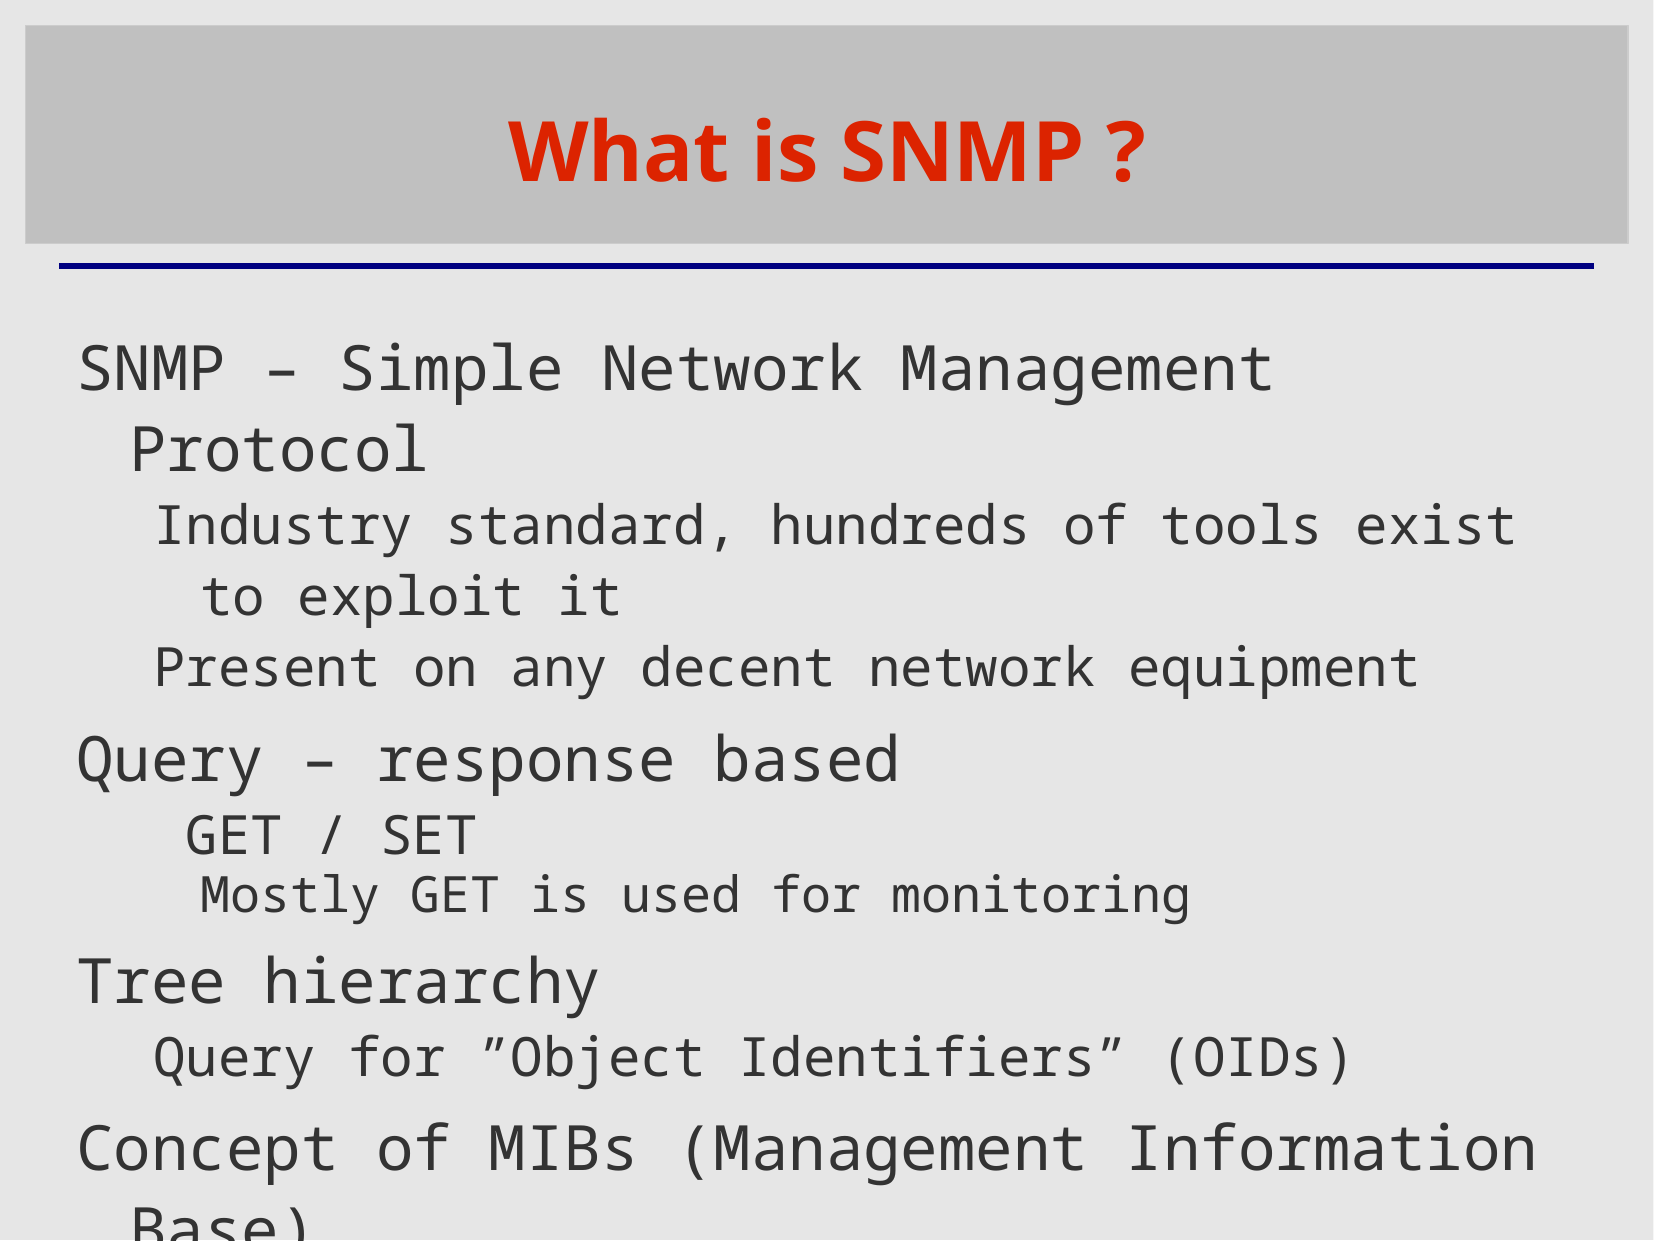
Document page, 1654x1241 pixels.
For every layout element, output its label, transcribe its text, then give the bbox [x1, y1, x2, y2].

list SNMP – Simple Network Management Protocol Industry standard, hundreds of tools exist to exploit it Present on any decent network equipment Query – response based GET / SET Mostly GET is used for monitoring Tree hierarchy Query for ”Object Identifiers” (OIDs) Concept of MIBs (Management Information Base) Standard and vendor-specific (Enterprise) [59, 324, 1595, 1181]
title What is SNMP ? [121, 46, 1534, 254]
